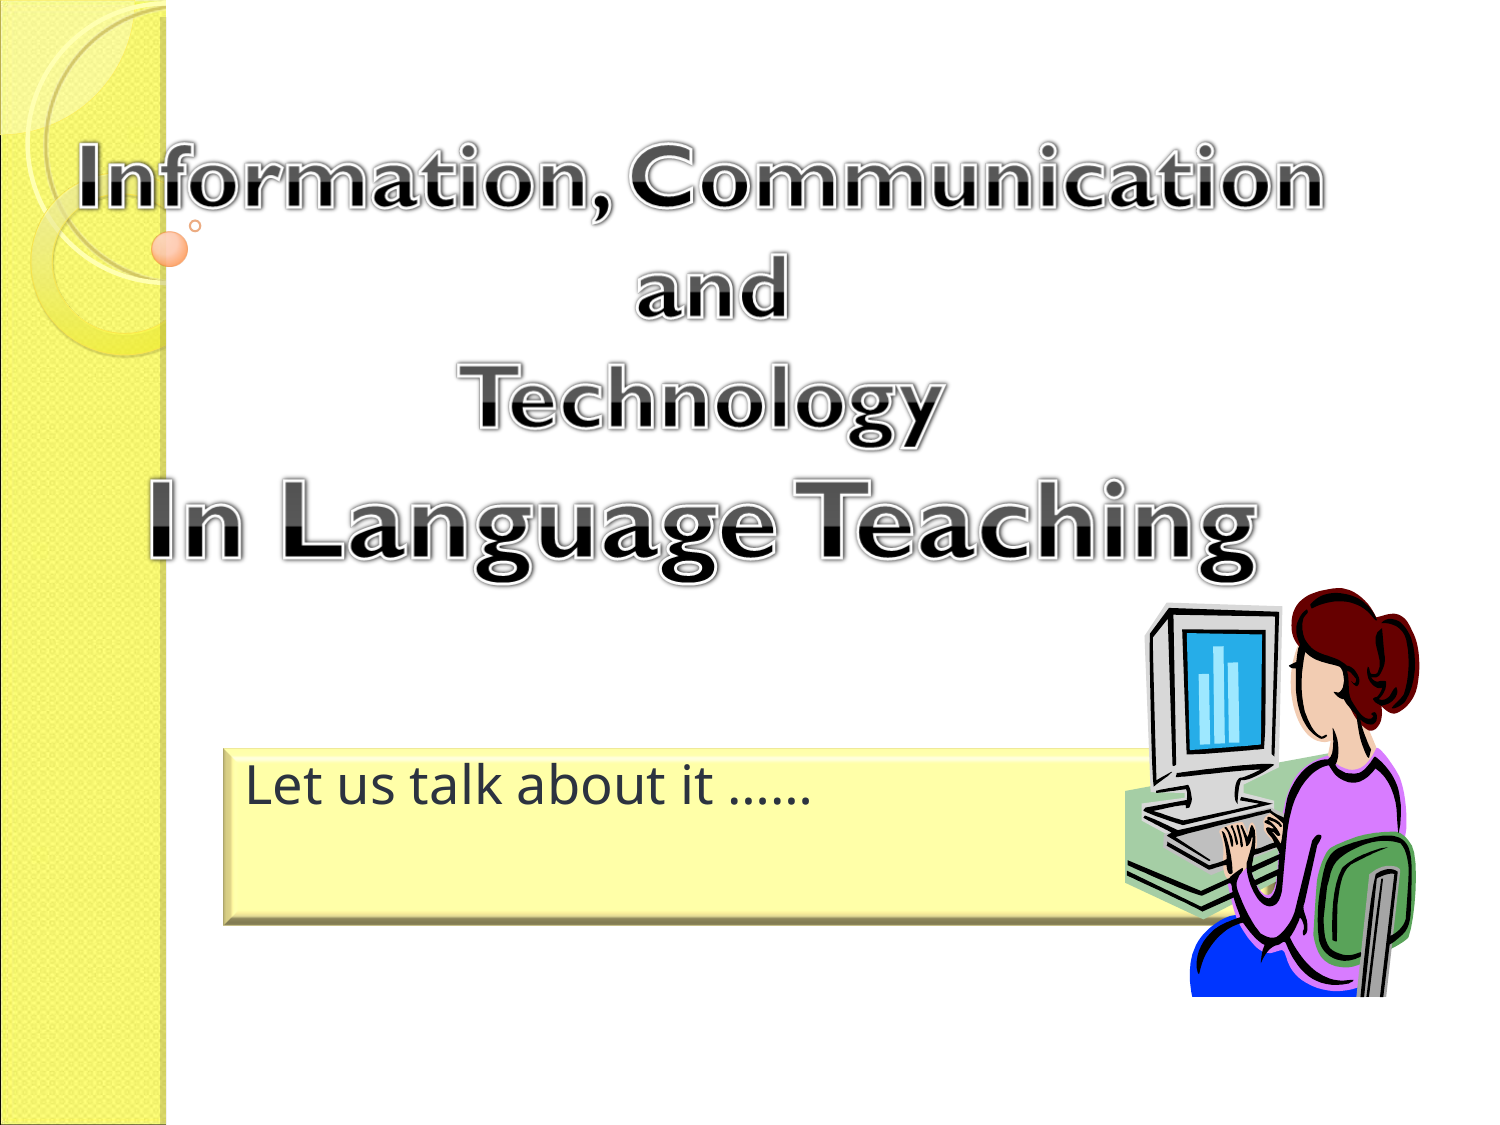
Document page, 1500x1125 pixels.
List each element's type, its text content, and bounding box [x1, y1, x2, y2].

picture [136, 0, 166, 4]
title [234, 59, 1450, 301]
text_box Let us talk about it …… [225, 749, 1125, 925]
picture [0, 11, 1420, 1125]
